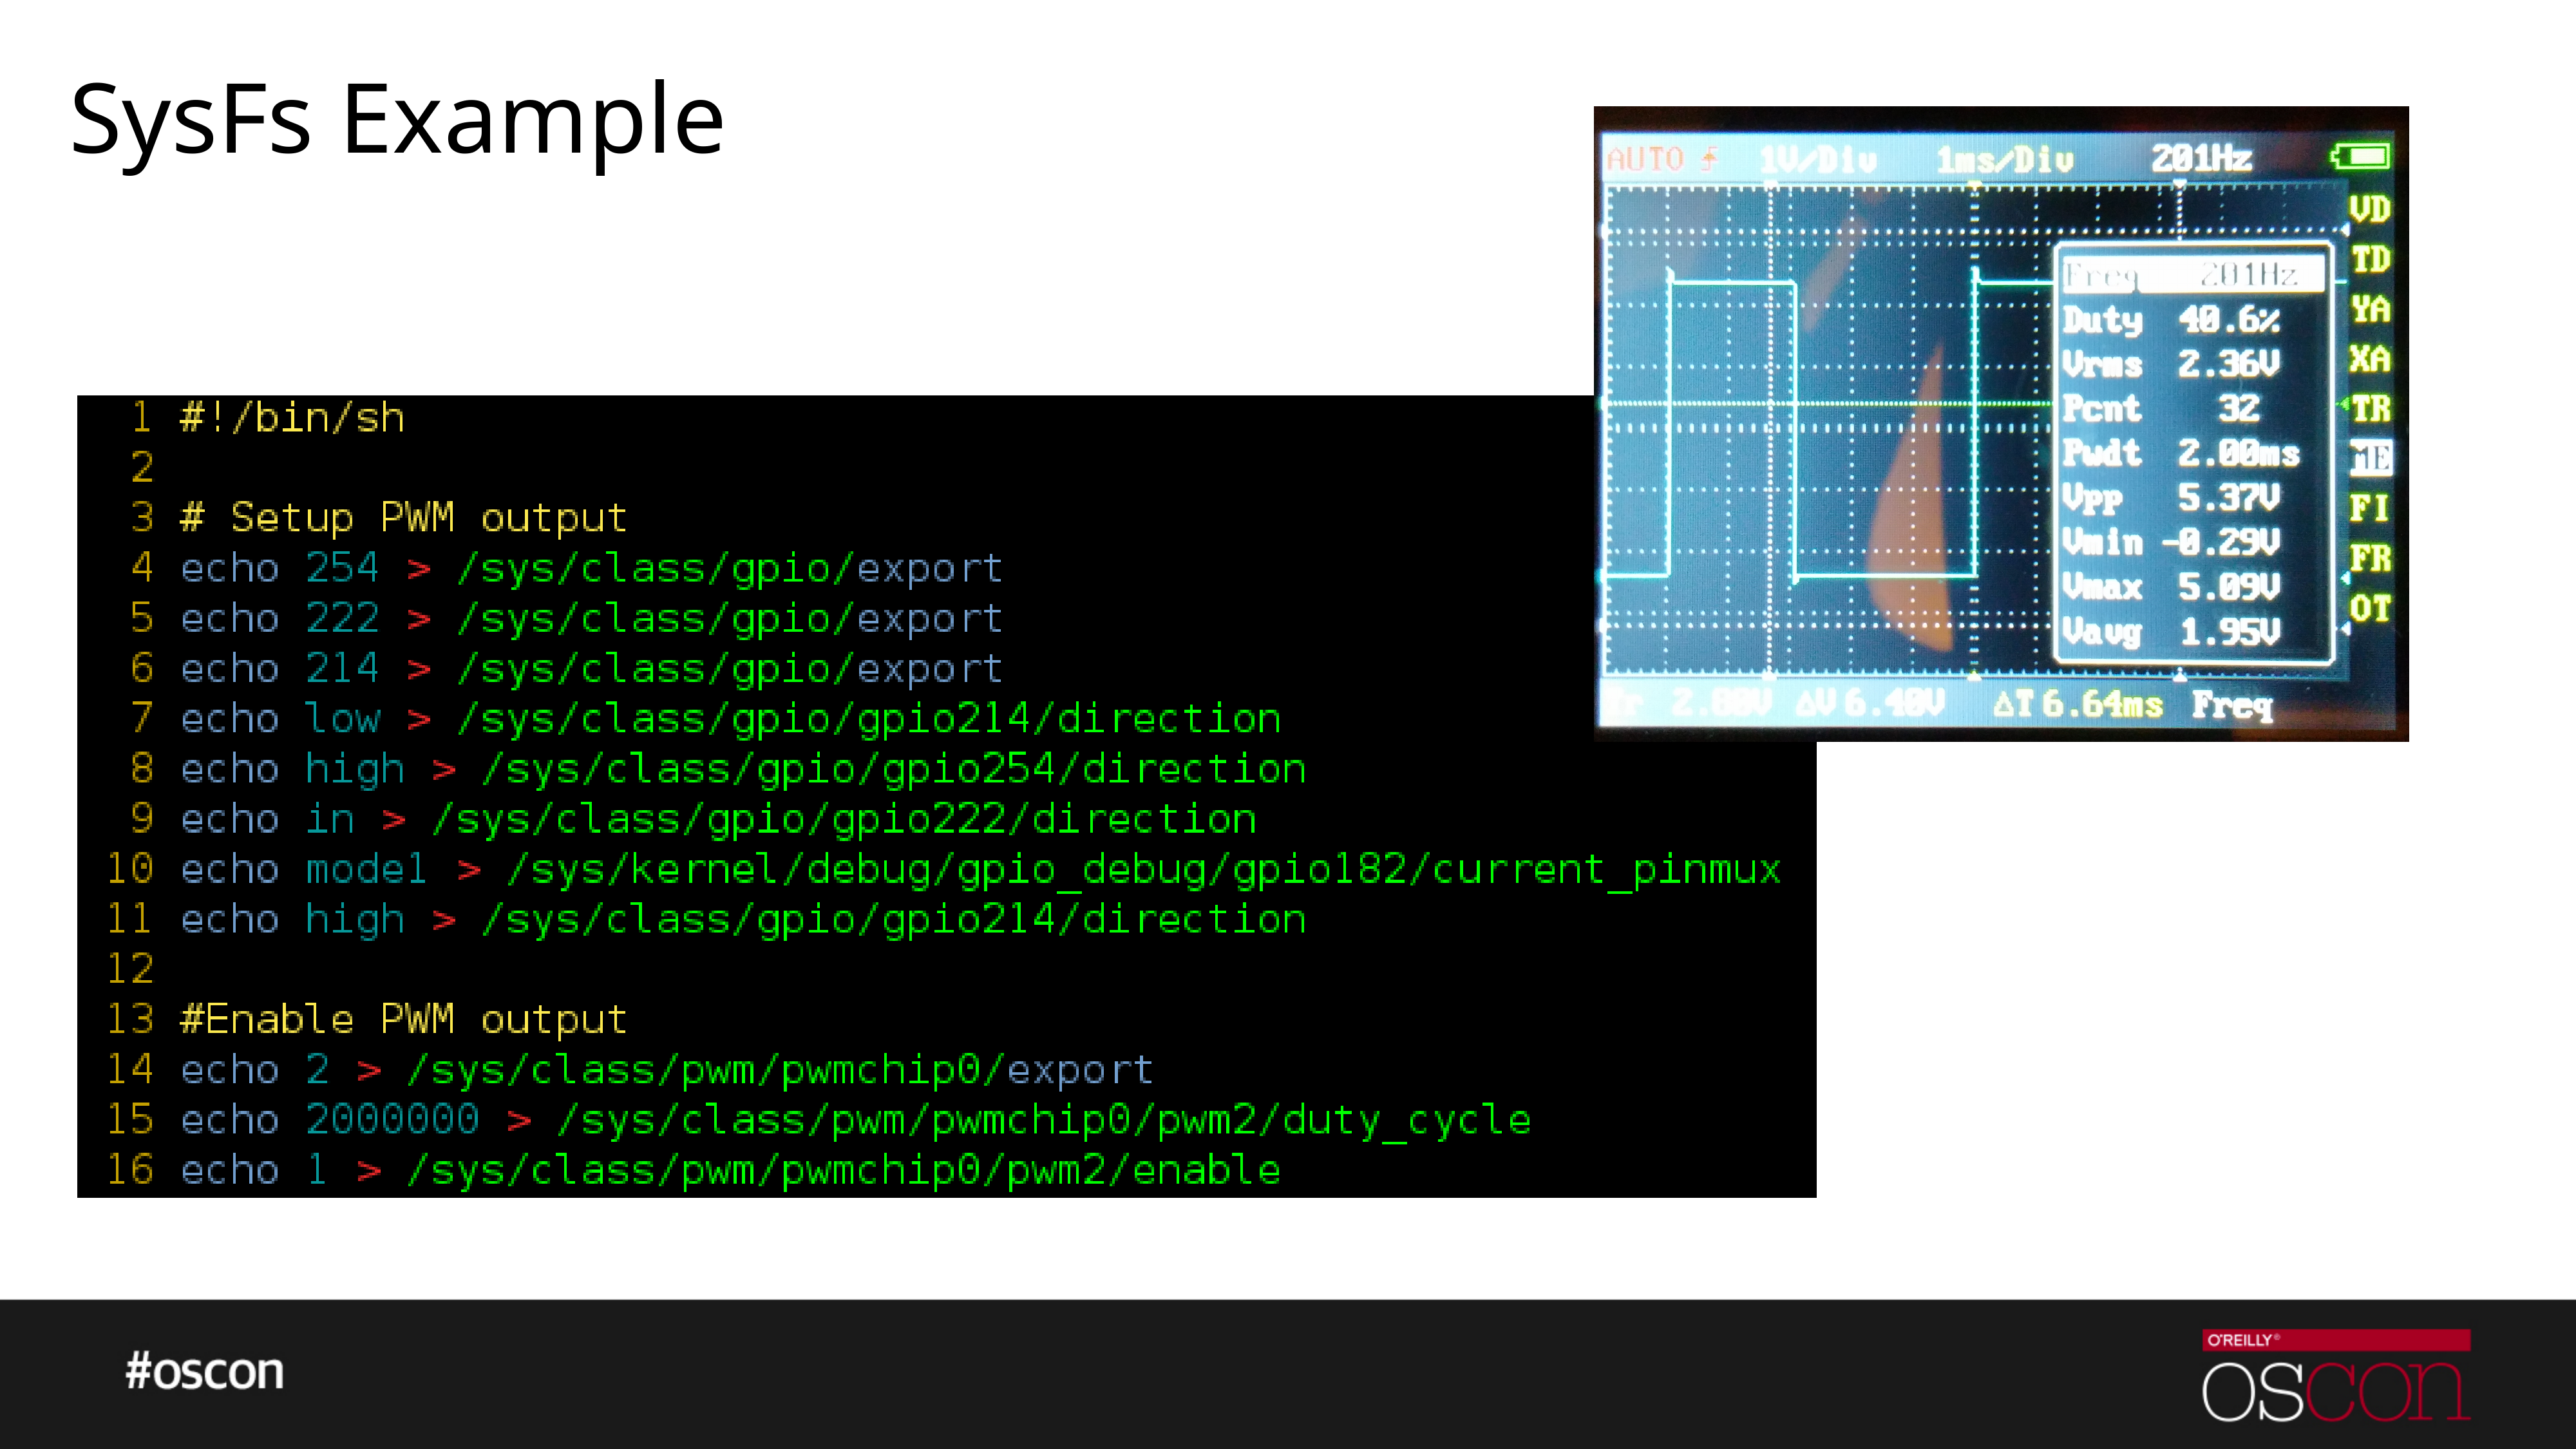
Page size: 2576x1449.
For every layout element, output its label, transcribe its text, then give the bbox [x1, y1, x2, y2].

picture [0, 0, 2576, 1449]
title SysFs Example [65, 10, 2510, 218]
